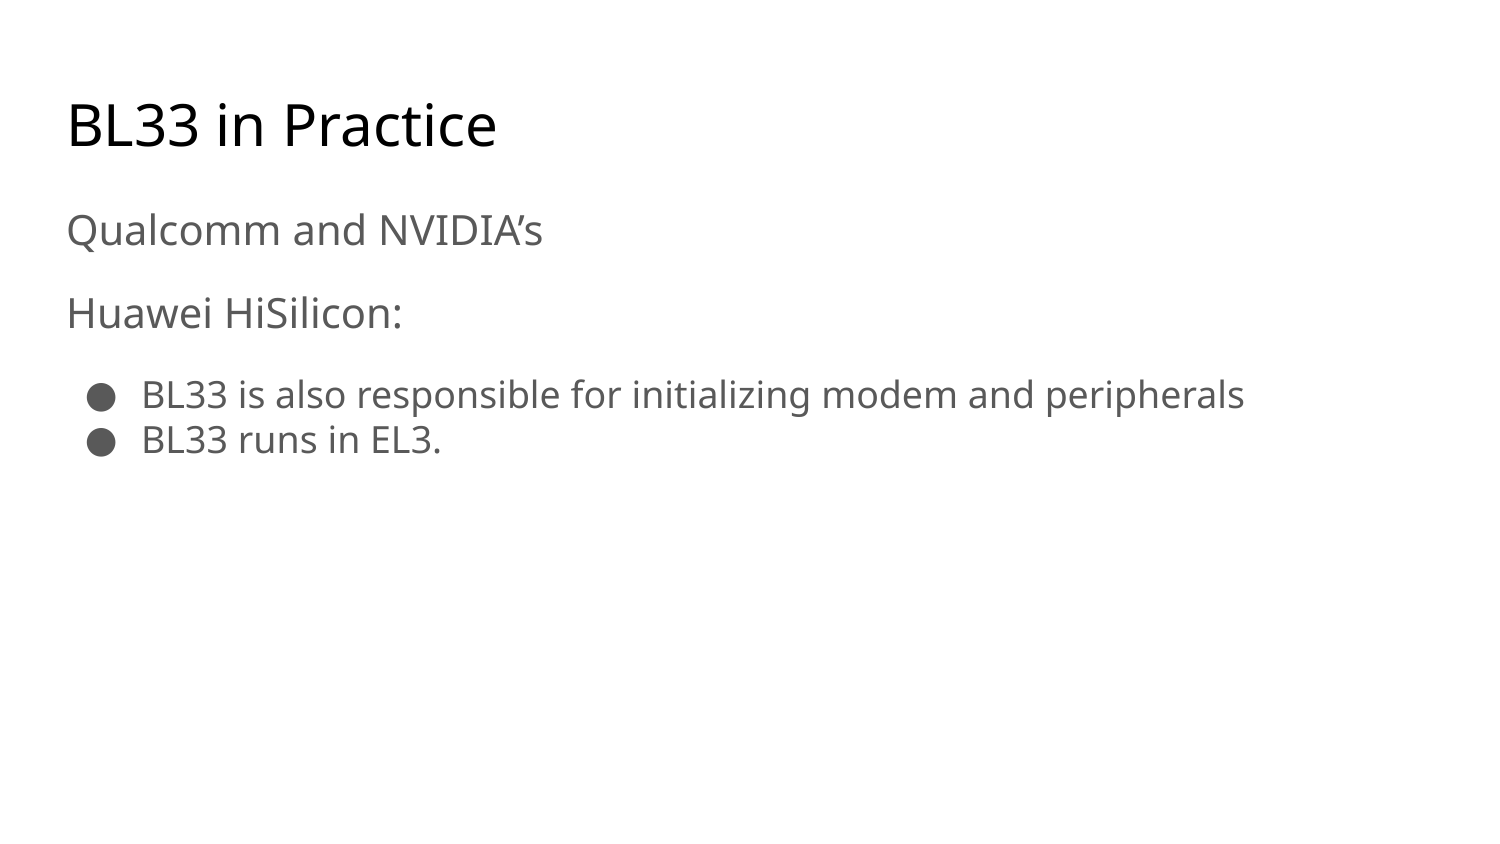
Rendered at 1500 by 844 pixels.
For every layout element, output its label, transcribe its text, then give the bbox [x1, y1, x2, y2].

list Qualcomm and NVIDIA’s Huawei HiSilicon: BL33 is also responsible for initializing modem and peripherals BL33 runs in EL3. [51, 189, 1449, 782]
title BL33 in Practice [51, 72, 1449, 167]
